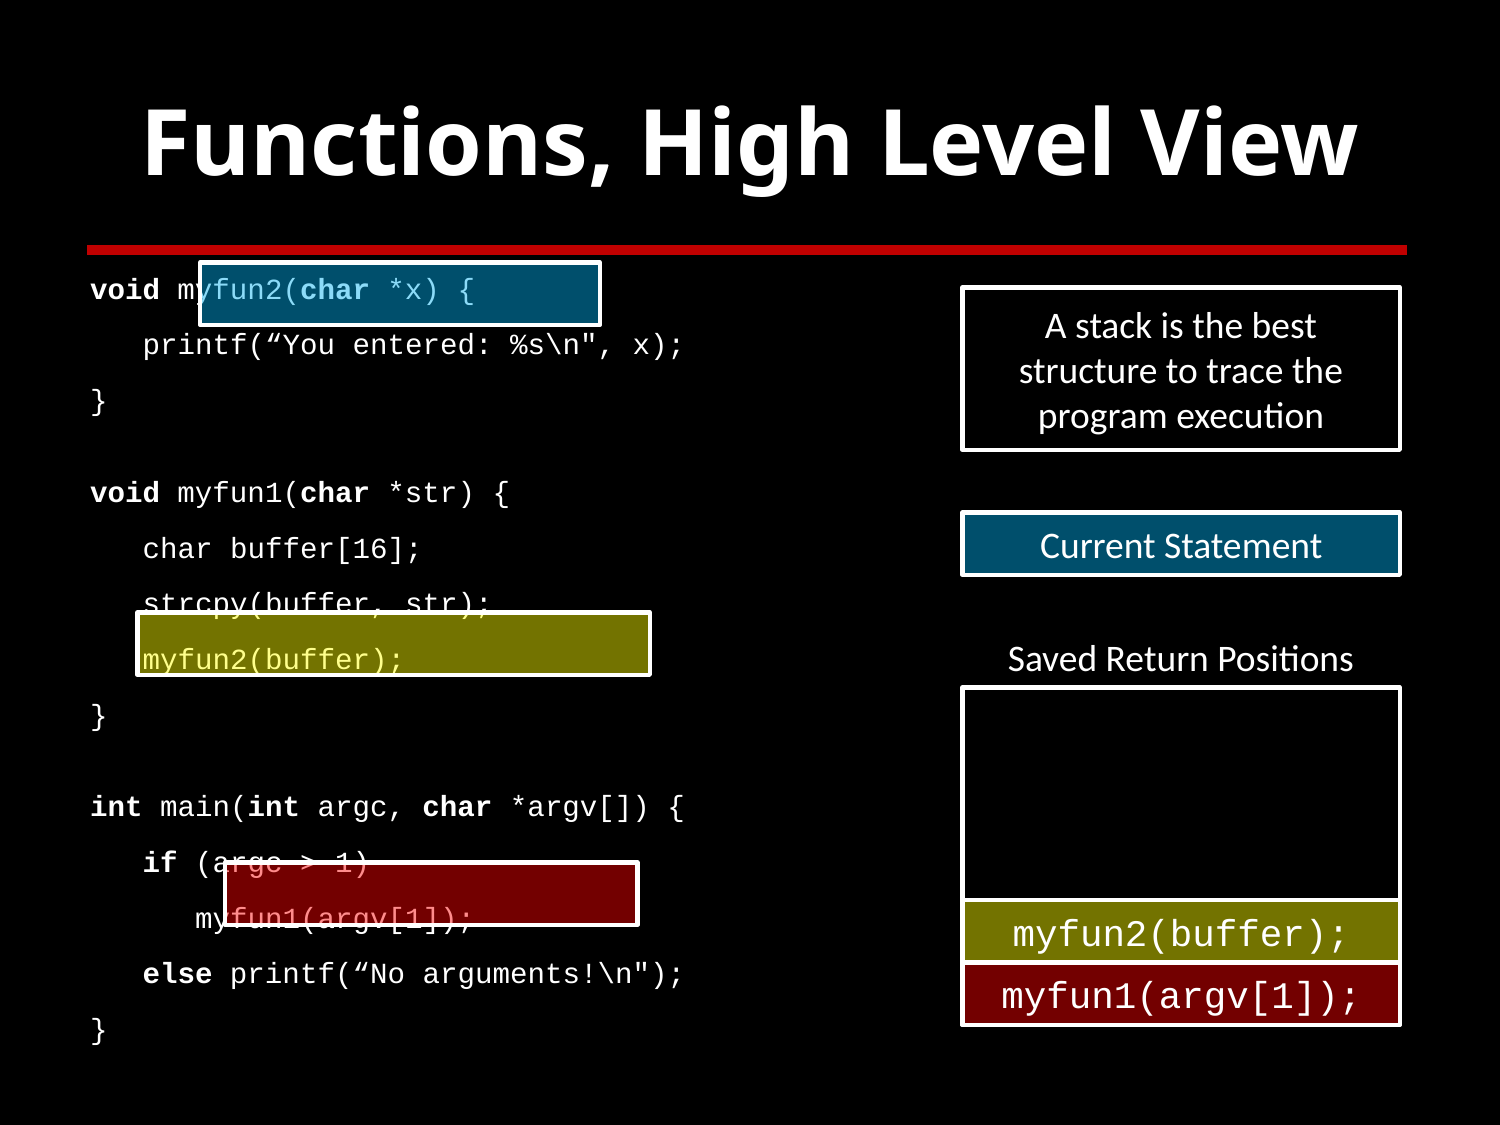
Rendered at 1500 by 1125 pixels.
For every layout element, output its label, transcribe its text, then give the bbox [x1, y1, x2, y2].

text_box myfun2(buffer); [962, 899, 1400, 963]
text_box Saved Return Positions [962, 624, 1400, 688]
text_box Current Statement [962, 512, 1400, 575]
title Functions, High Level View [75, 45, 1425, 233]
text_box A stack is the best structure to trace the program execution [962, 287, 1400, 450]
text_box [962, 688, 1400, 899]
text_box [200, 262, 600, 325]
text_box [225, 862, 638, 925]
text_box [137, 612, 650, 675]
list void myfun2(char *x) { printf(“You entered: %s\n", x); } void myfun1(char *str) { char buffer[16]; strcpy(buffer, str); myfun2(buffer); } int main(int argc, char *argv[]) { if (argc > 1) myfun1(argv[1]); else printf(“No arguments!\n"); } [75, 262, 1425, 1063]
text_box myfun1(argv[1]); [962, 963, 1400, 1025]
